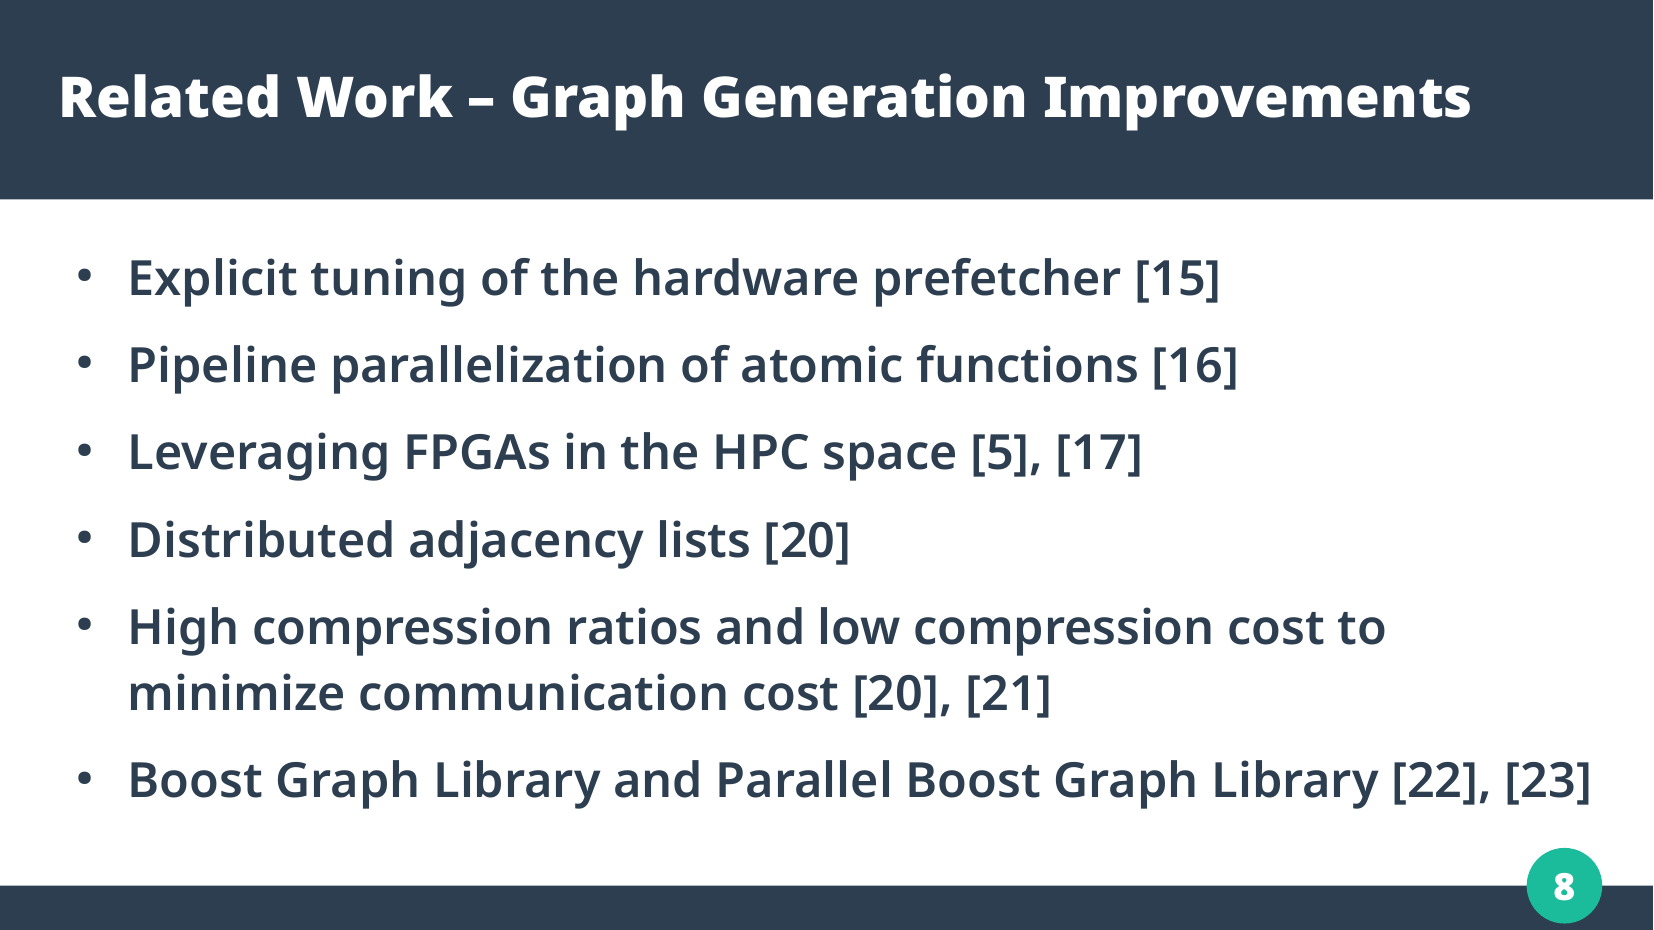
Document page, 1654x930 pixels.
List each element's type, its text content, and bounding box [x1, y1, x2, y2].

title Related Work – Graph Generation Improvements [58, 36, 1594, 156]
list Explicit tuning of the hardware prefetcher [15] Pipeline parallelization of atomic functions [16] Leveraging FPGAs in the HPC space [5], [17] Distributed adjacency lists [20] High compression ratios and low compression cost to minimize communication cost [20], [21] Boost Graph Library and Parallel Boost Graph Library [22], [23] [58, 243, 1594, 864]
